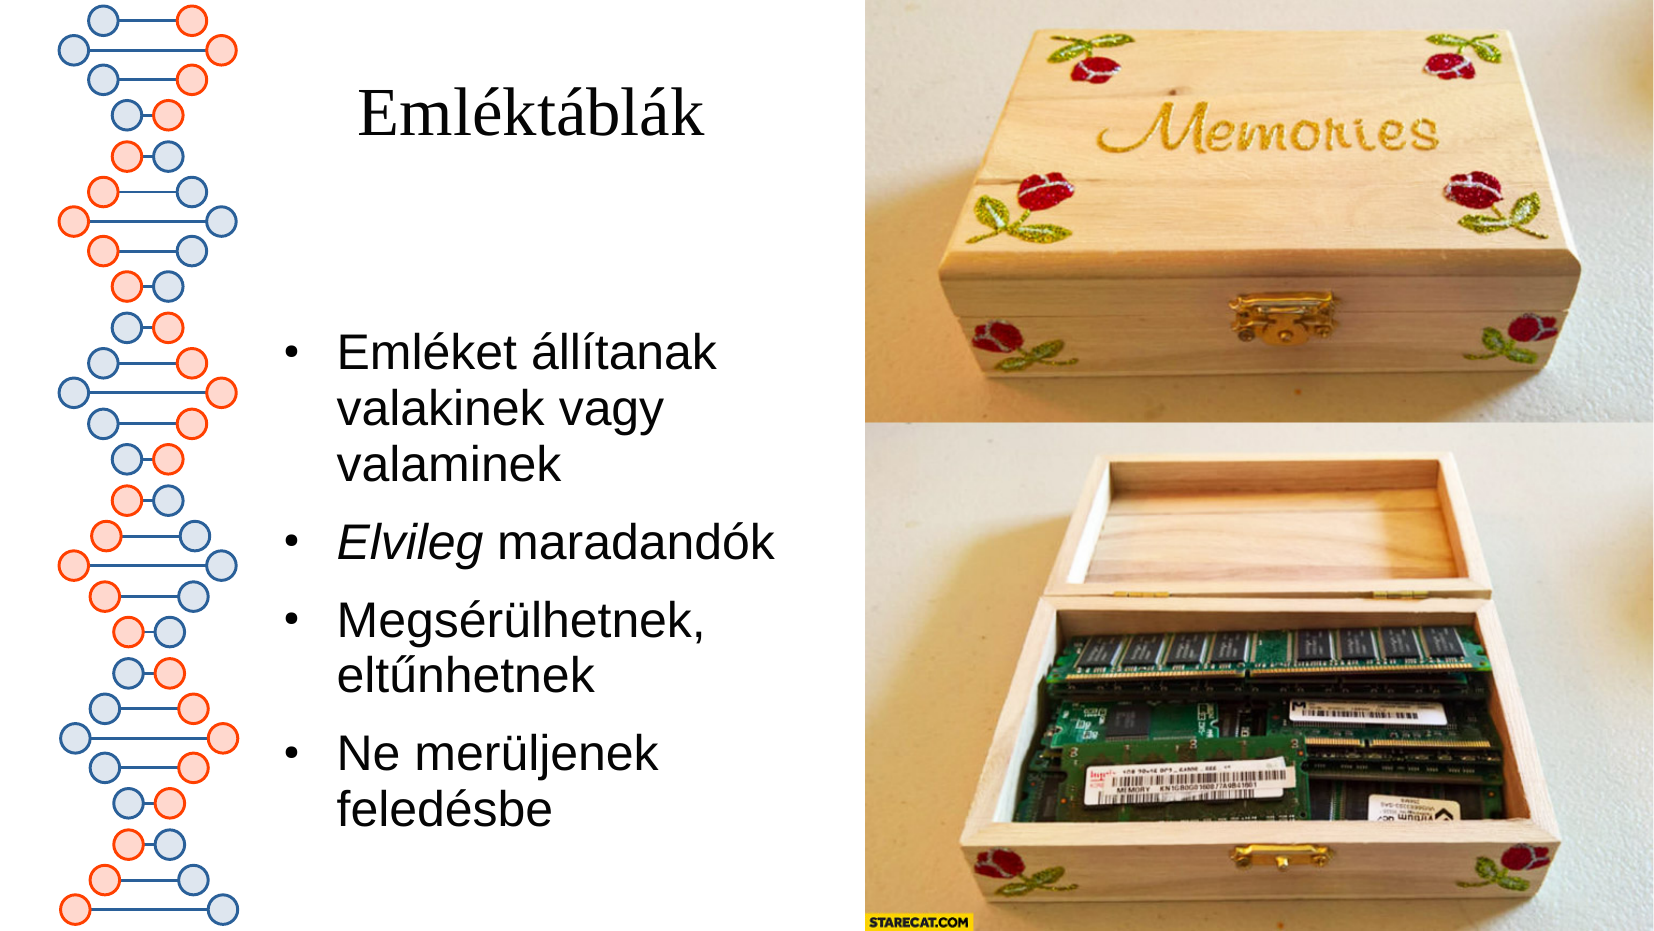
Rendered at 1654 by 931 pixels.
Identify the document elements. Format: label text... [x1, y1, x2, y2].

title Emléktáblák [265, 35, 798, 189]
picture [865, 0, 1654, 931]
list Emléket állítanak valakinek vagy valaminek Elvileg maradandók Megsérülhetnek, eltűnhetnek Ne merüljenek feledésbe [265, 324, 857, 886]
